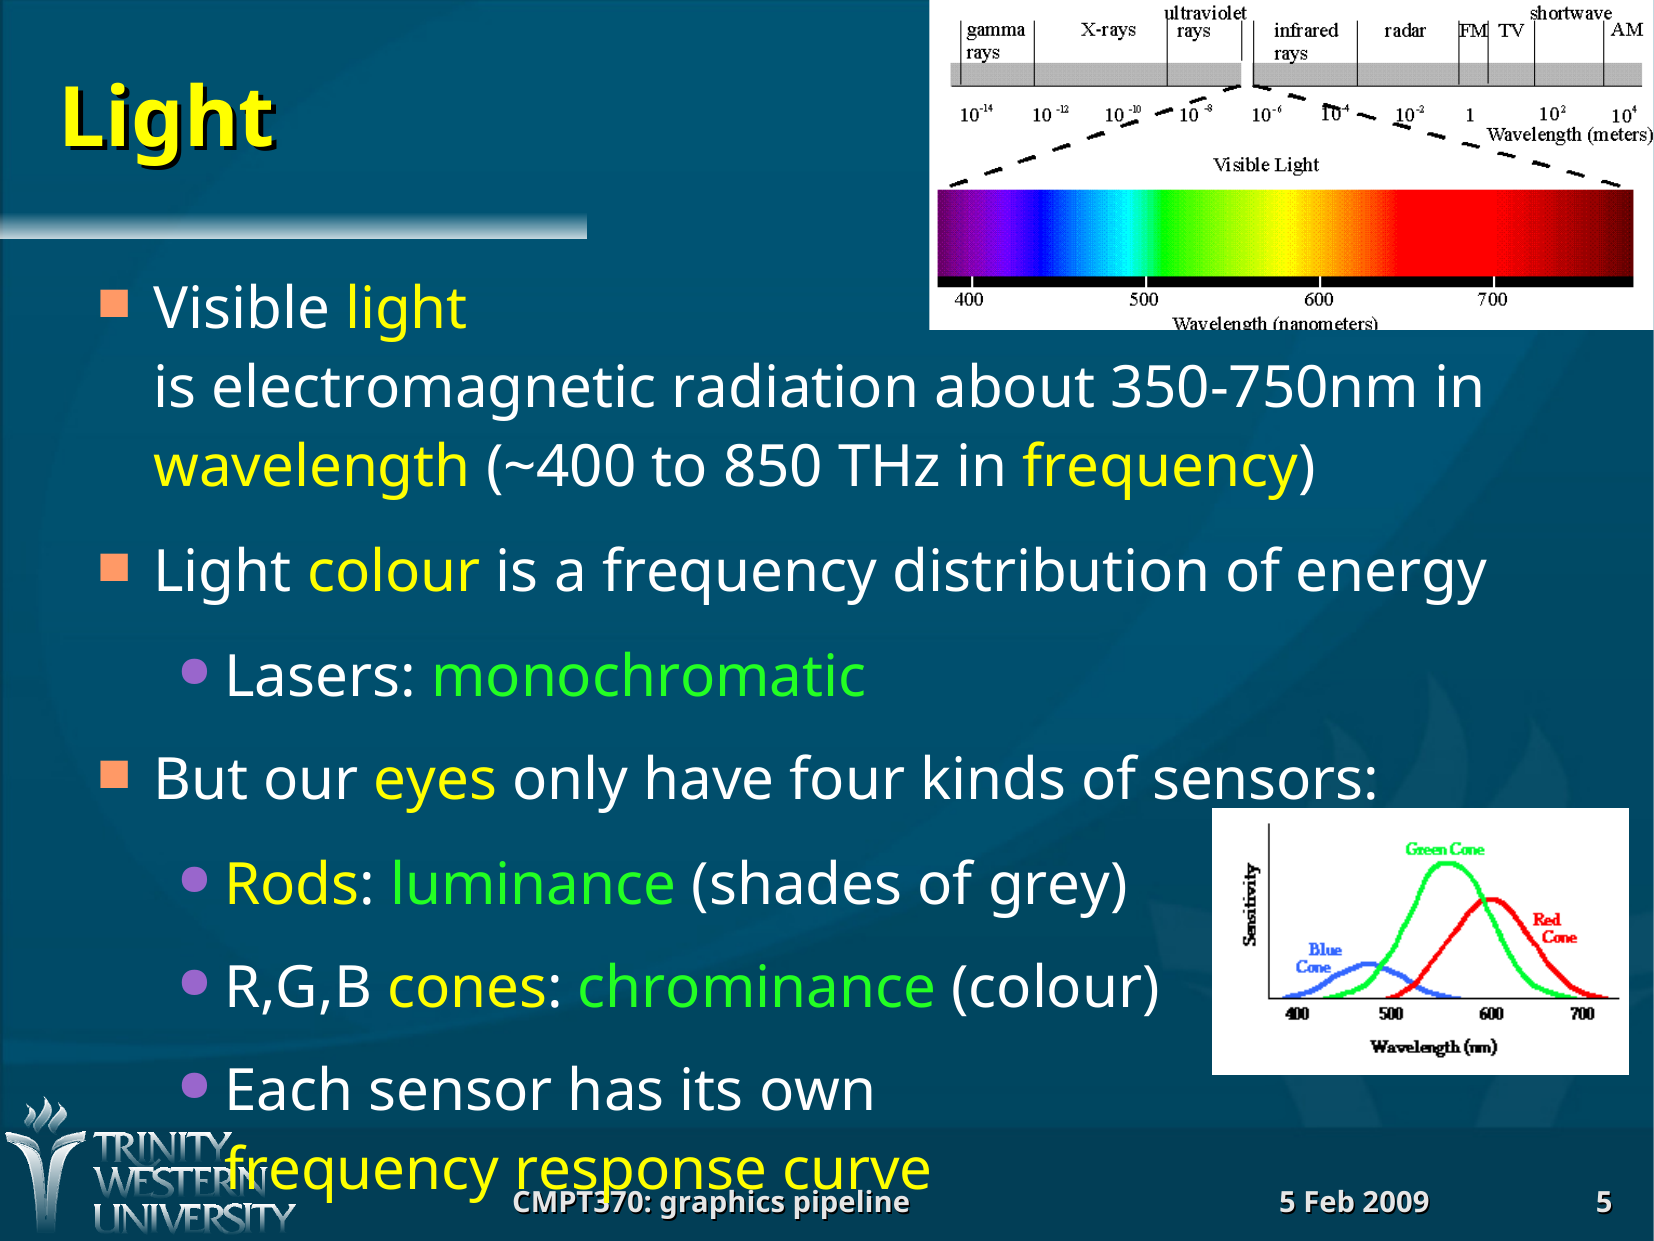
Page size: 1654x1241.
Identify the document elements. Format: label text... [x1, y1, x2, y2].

picture [0, 214, 586, 232]
picture [1212, 808, 1654, 1075]
title Light [59, 19, 929, 208]
picture [930, 0, 1654, 329]
picture [38, 1227, 54, 1232]
picture [0, 233, 586, 238]
list Visible light is electromagnetic radiation about 350-750nm in wavelength (~400 to 850 THz in frequency) Light colour is a frequency distribution of energy Lasers: monochromatic But our eyes only have four kinds of sensors: Rods: luminance (shades of grey) R,G,B cones: chrominance (colour) Each sensor has its own frequency response curve [82, 266, 1571, 1160]
